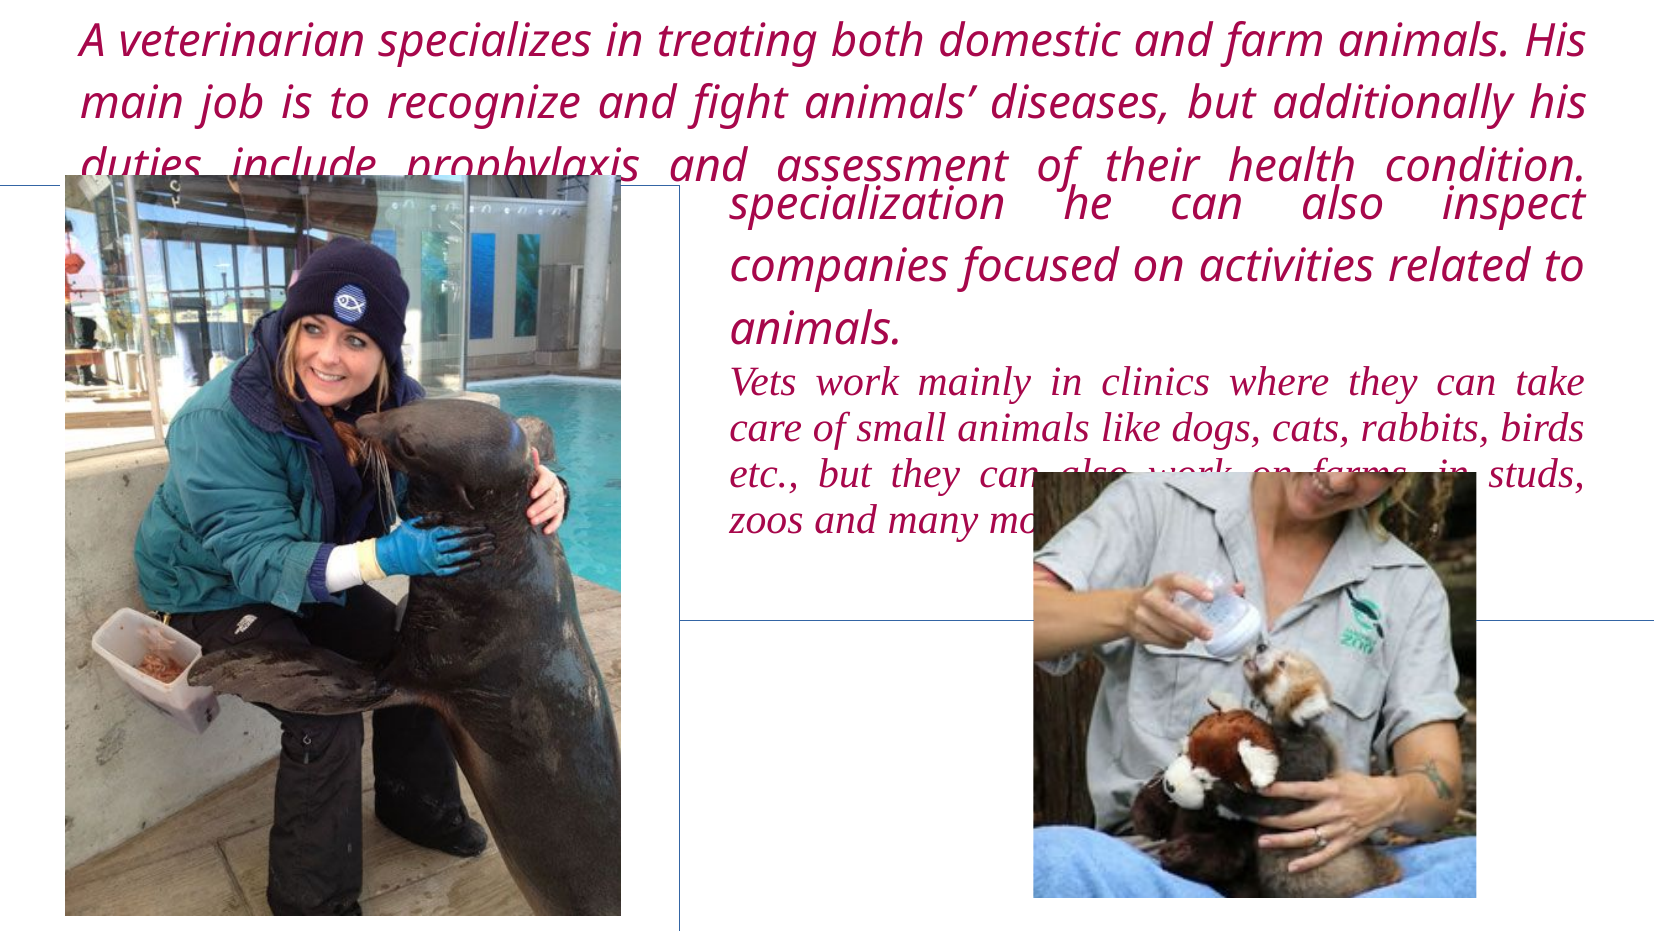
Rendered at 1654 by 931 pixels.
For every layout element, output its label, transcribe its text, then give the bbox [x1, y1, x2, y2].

text_box specialization he can also inspect companies focused on activities related to animals. Vets work mainly in clinics where they can take care of small animals like dogs, cats, rabbits, birds etc., but they can also work on farms, in studs, zoos and many more places. [714, 162, 1601, 488]
picture [1033, 472, 1477, 898]
picture [65, 175, 621, 916]
text_box A veterinarian specializes in treating both domestic and farm animals. His main job is to recognize and fight animals’ diseases, but additionally his duties include prophylaxis and assessment of their health condition. Depending on the chosen [65, 0, 1618, 178]
